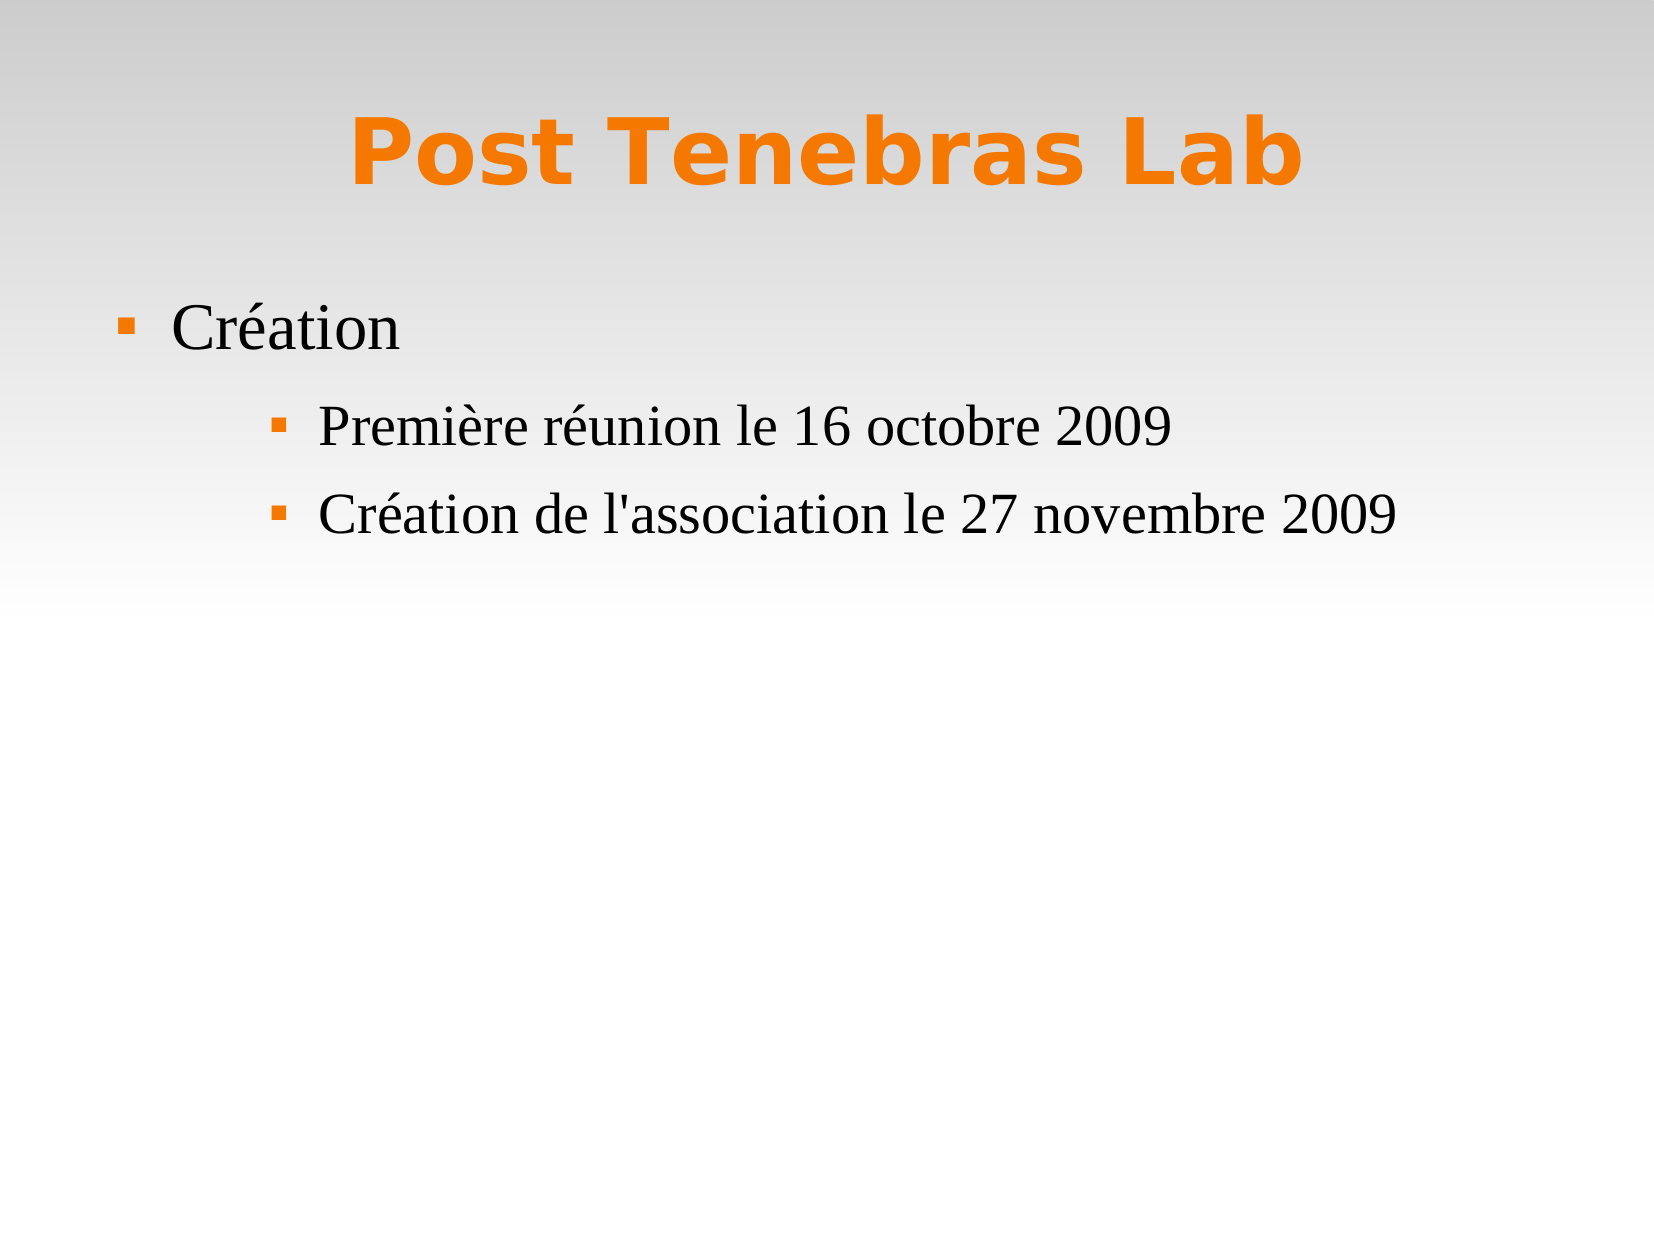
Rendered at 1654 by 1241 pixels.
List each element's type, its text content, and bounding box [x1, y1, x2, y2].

title Post Tenebras Lab [82, 56, 1571, 250]
list Création Première réunion le 16 octobre 2009 Création de l'association le 27 novembre 2009 [82, 290, 1571, 1094]
